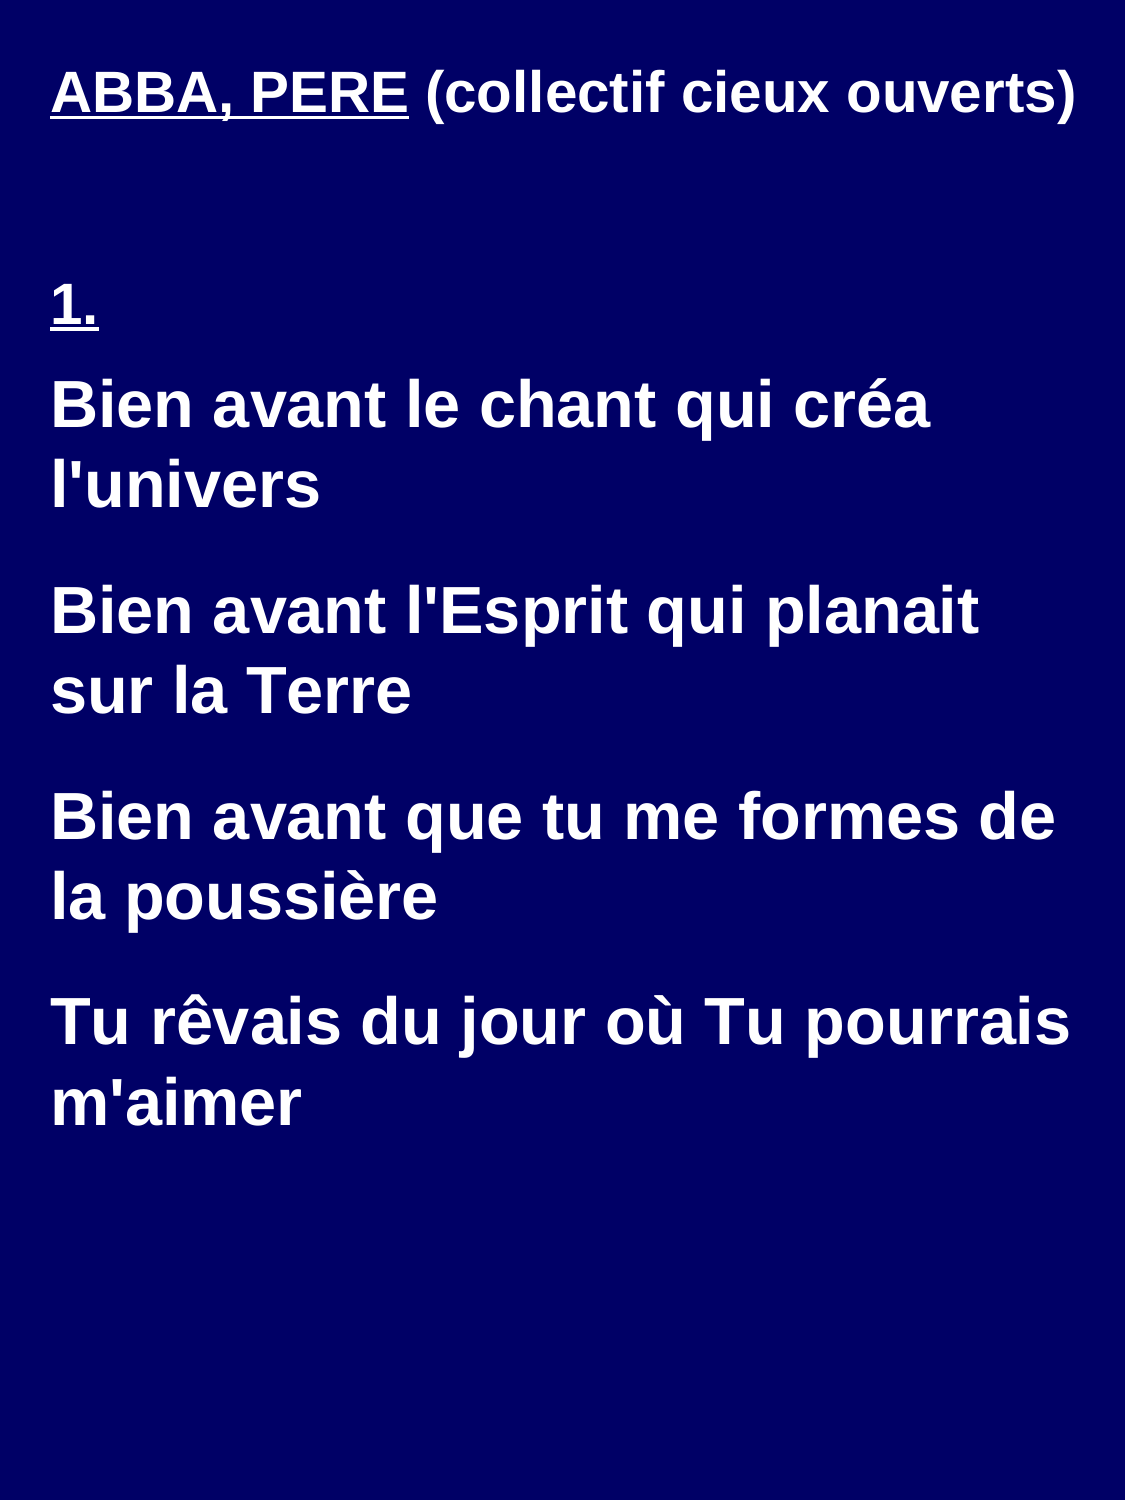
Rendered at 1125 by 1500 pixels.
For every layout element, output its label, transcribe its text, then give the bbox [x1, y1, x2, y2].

text_box ABBA, PERE (collectif cieux ouverts) 1. Bien avant le chant qui créa l'univers Bien avant l'Esprit qui planait sur la Terre Bien avant que tu me formes de la poussière Tu rêvais du jour où Tu pourrais m'aimer [35, 47, 1113, 1442]
